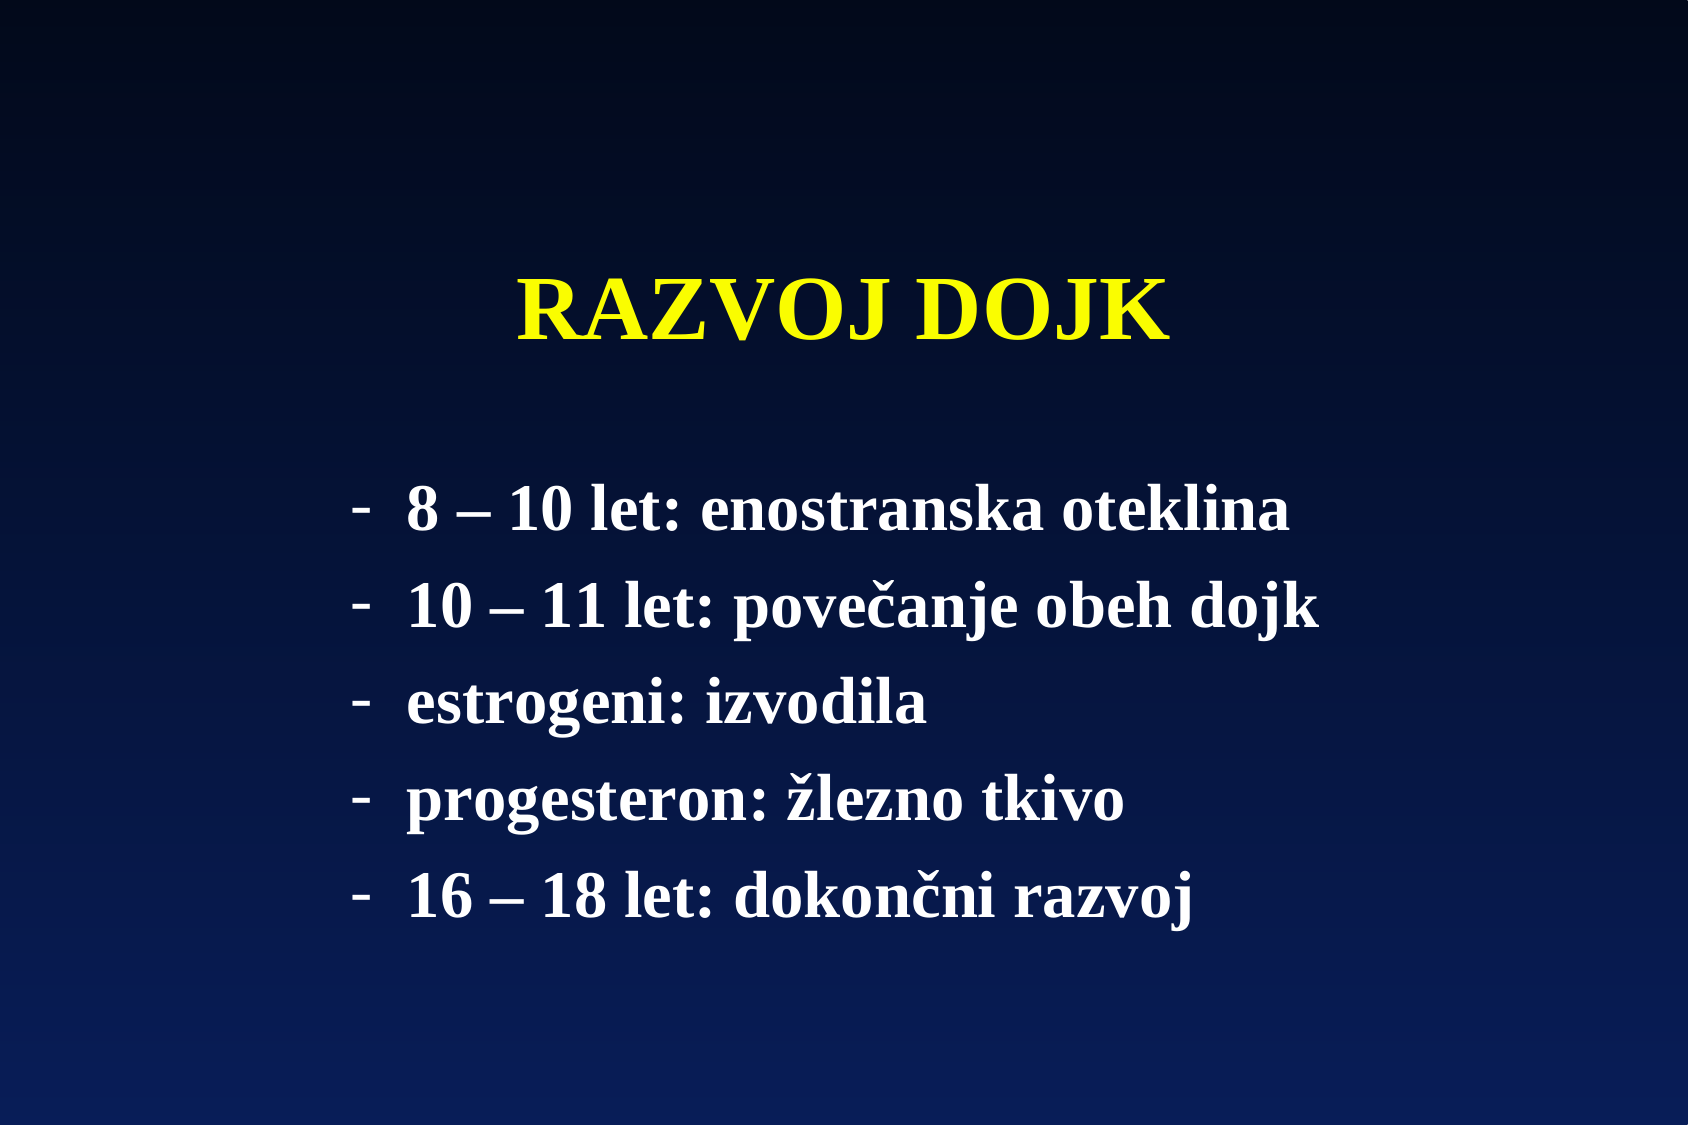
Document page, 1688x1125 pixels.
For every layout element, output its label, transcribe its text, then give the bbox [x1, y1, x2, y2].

list 8 – 10 let: enostranska oteklina 10 – 11 let: povečanje obeh dojk estrogeni: izvodila progesteron: žlezno tkivo 16 – 18 let: dokončni razvoj [335, 456, 1494, 977]
title RAZVOJ DOJK [0, 184, 1688, 423]
